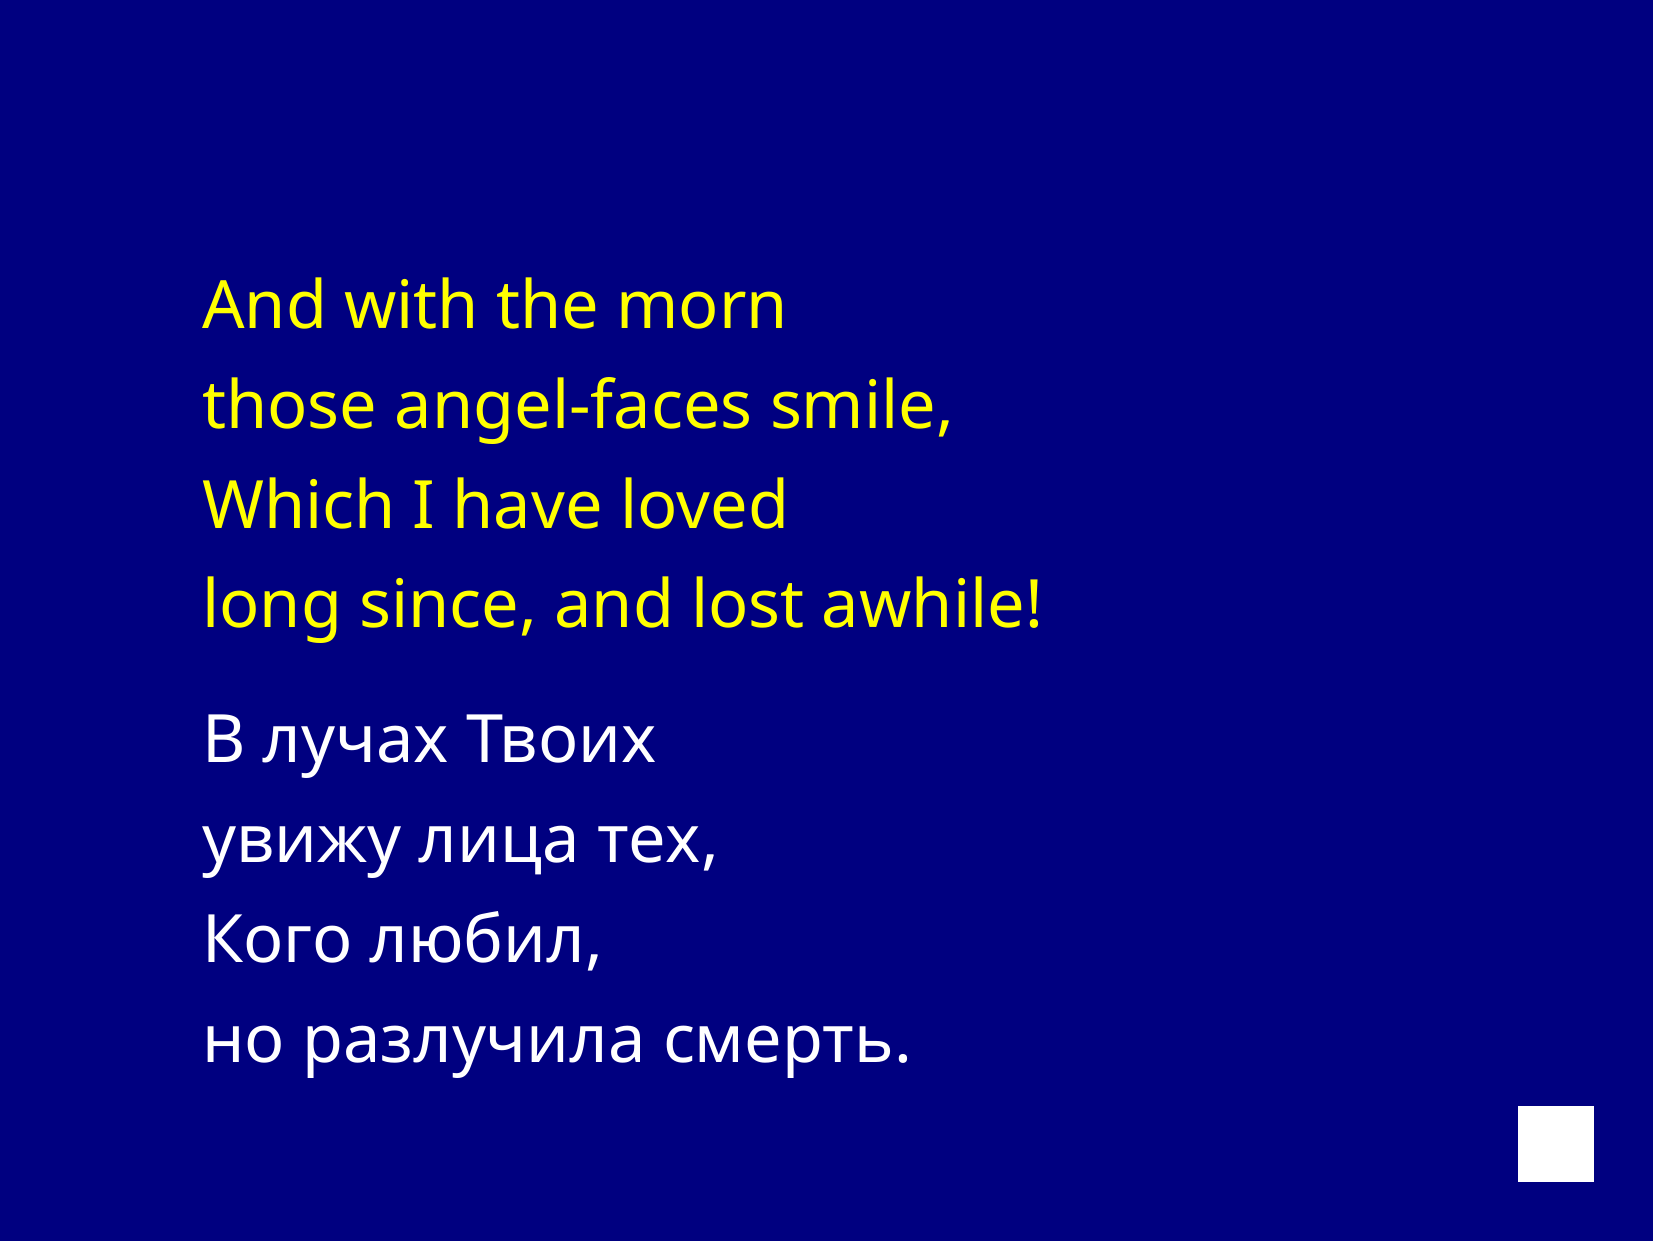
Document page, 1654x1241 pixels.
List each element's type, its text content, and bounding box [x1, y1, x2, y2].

text_box [1518, 1163, 1594, 1182]
text_box В лучах Твоих увижу лица тех, Кого любил, но разлучила смерть. [75, 675, 1651, 1163]
text_box And with the morn those angel-faces smile, Which I have loved long since, and lost awhile! [75, 150, 1651, 638]
